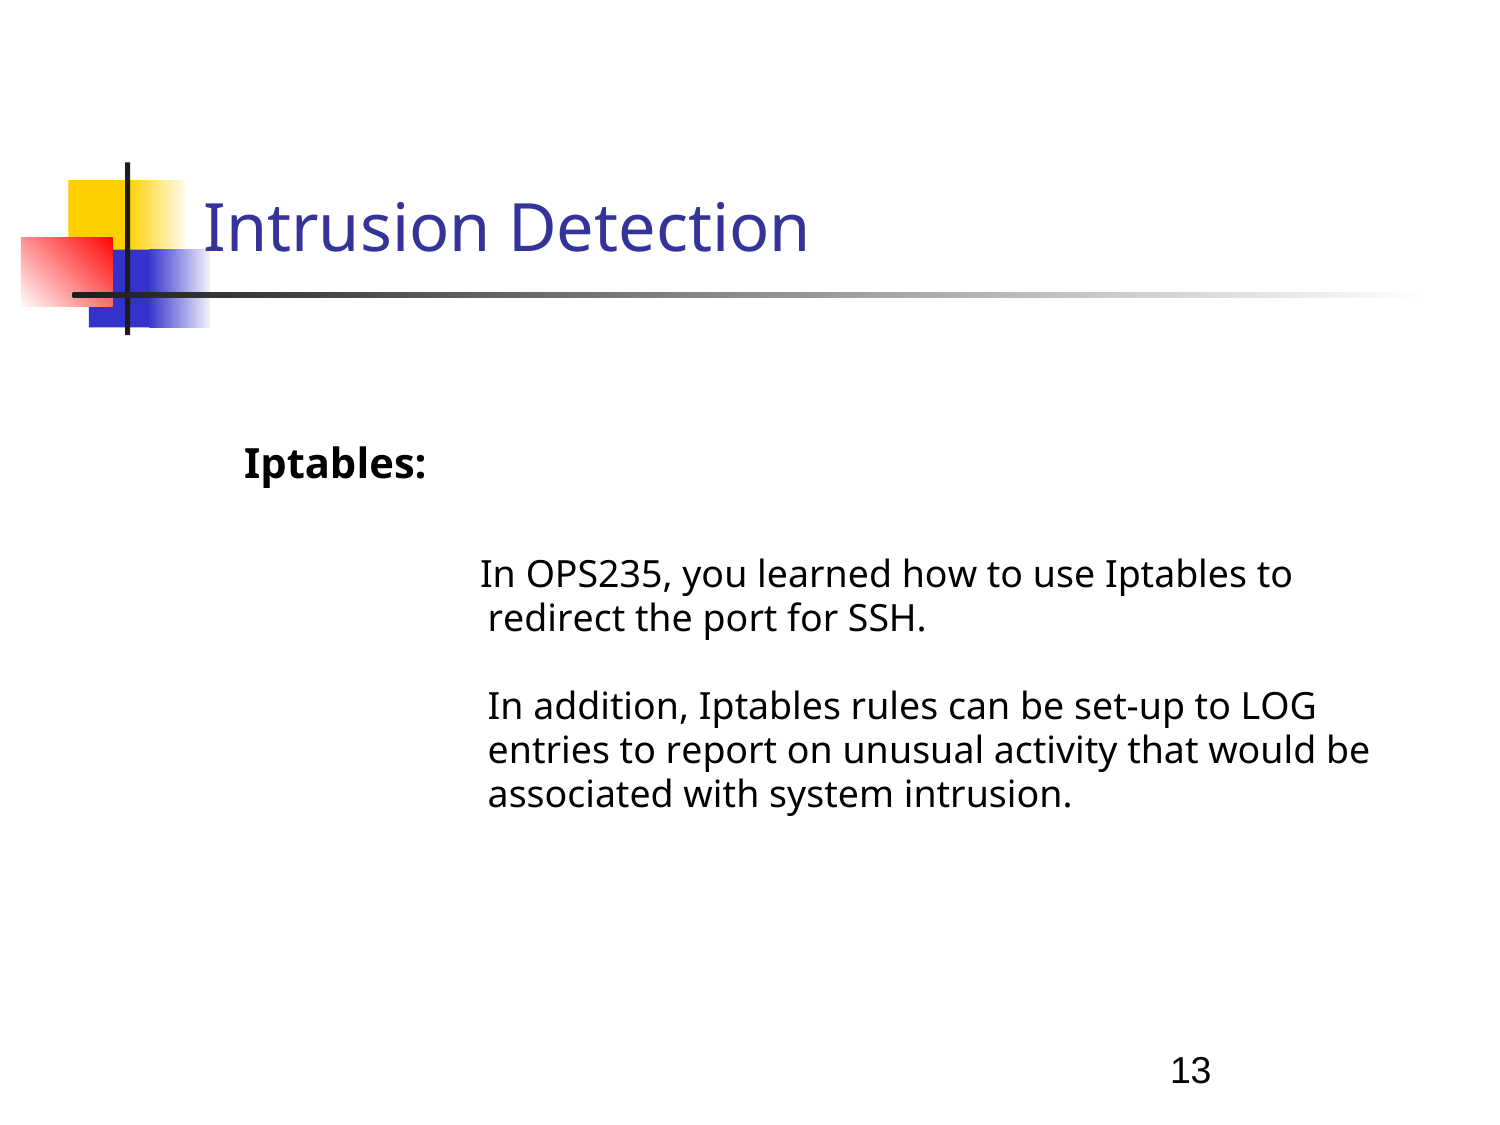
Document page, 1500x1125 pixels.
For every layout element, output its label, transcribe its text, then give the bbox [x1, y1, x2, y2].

list Iptables: In OPS235, you learned how to use Iptables to redirect the port for SSH. In addition, Iptables rules can be set-up to LOG entries to report on unusual activity that would be associated with system intrusion. [229, 365, 1434, 1034]
title Intrusion Detection [188, 35, 1468, 276]
